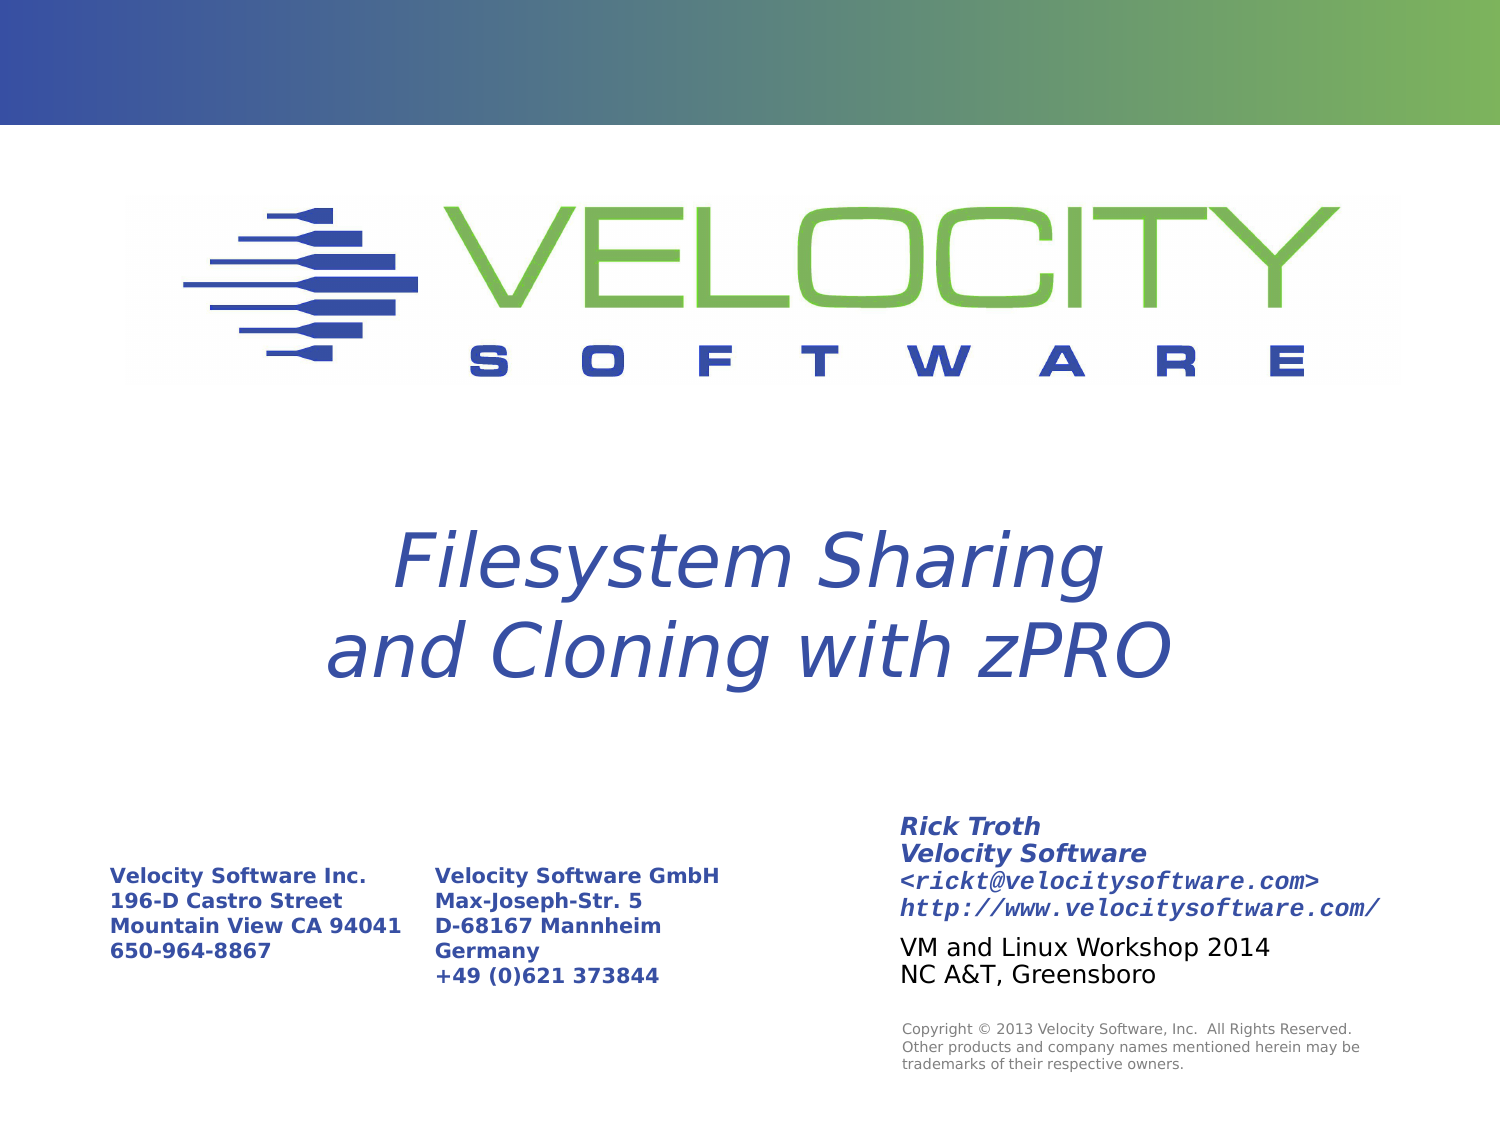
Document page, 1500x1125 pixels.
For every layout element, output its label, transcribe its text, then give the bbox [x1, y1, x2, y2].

picture [125, 195, 1401, 385]
text_box Rick Troth Velocity Software <rickt@velocitysoftware.com> http://www.velocitysoftware.com/ [900, 794, 1451, 934]
text_box VM and Linux Workshop 2014 NC A&T, Greensboro [900, 934, 1451, 1016]
title Filesystem Sharing and Cloning with zPRO [50, 487, 1450, 719]
